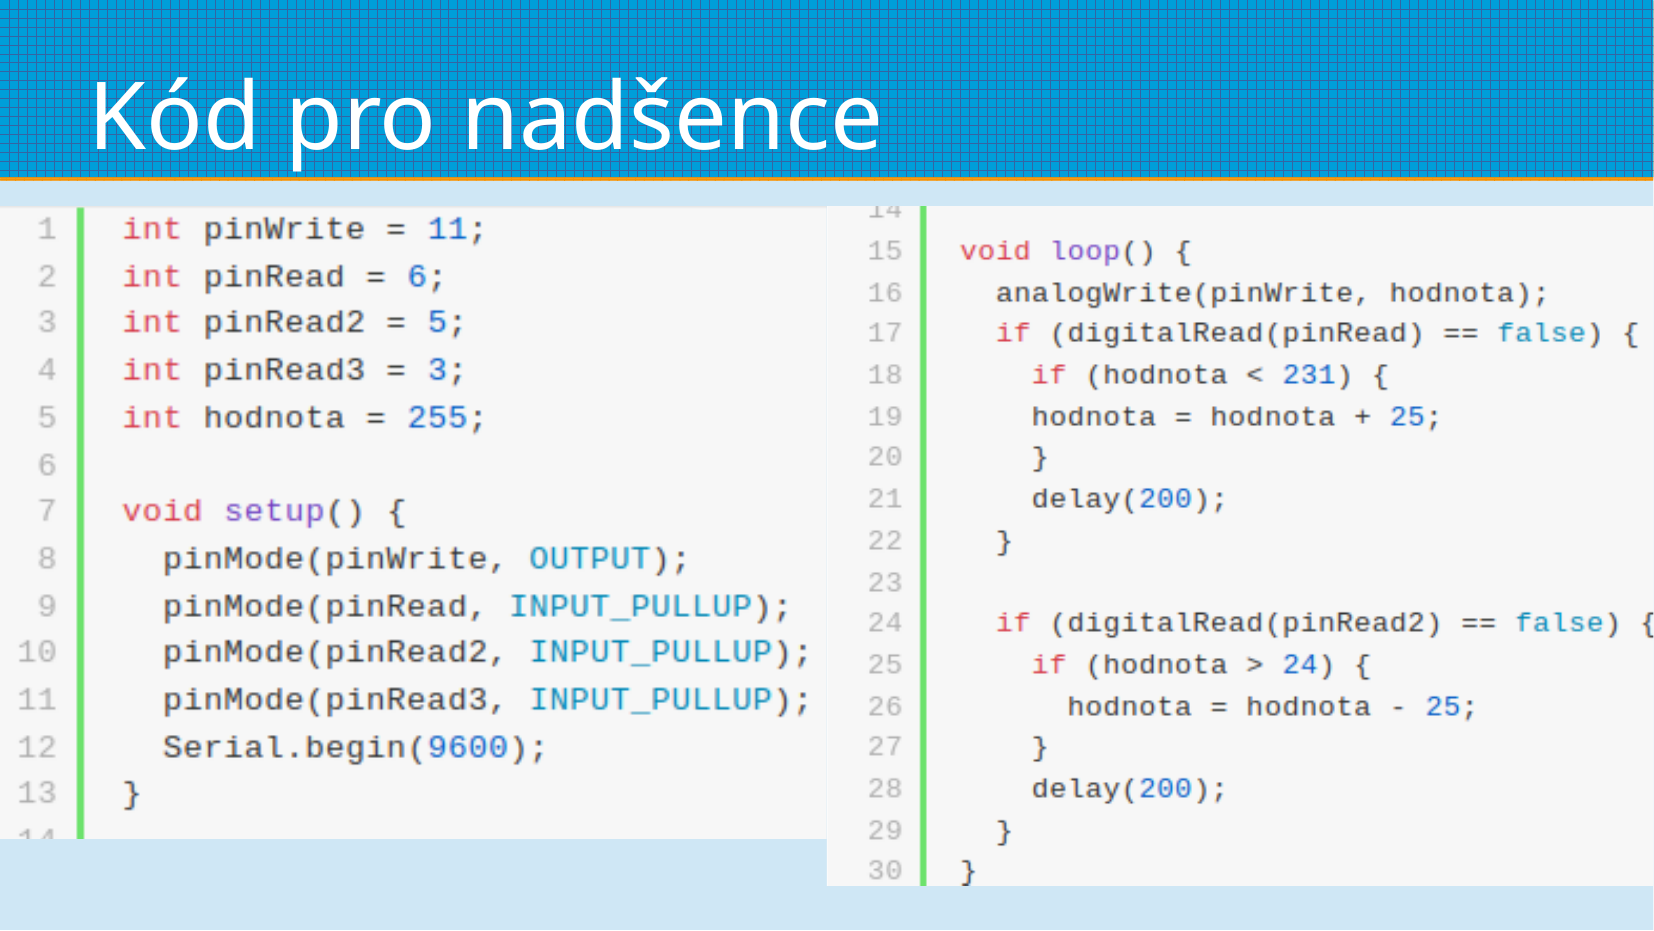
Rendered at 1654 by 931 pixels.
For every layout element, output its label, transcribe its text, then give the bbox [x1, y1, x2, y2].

picture [0, 206, 1654, 886]
title Kód pro nadšence [88, 14, 1565, 178]
